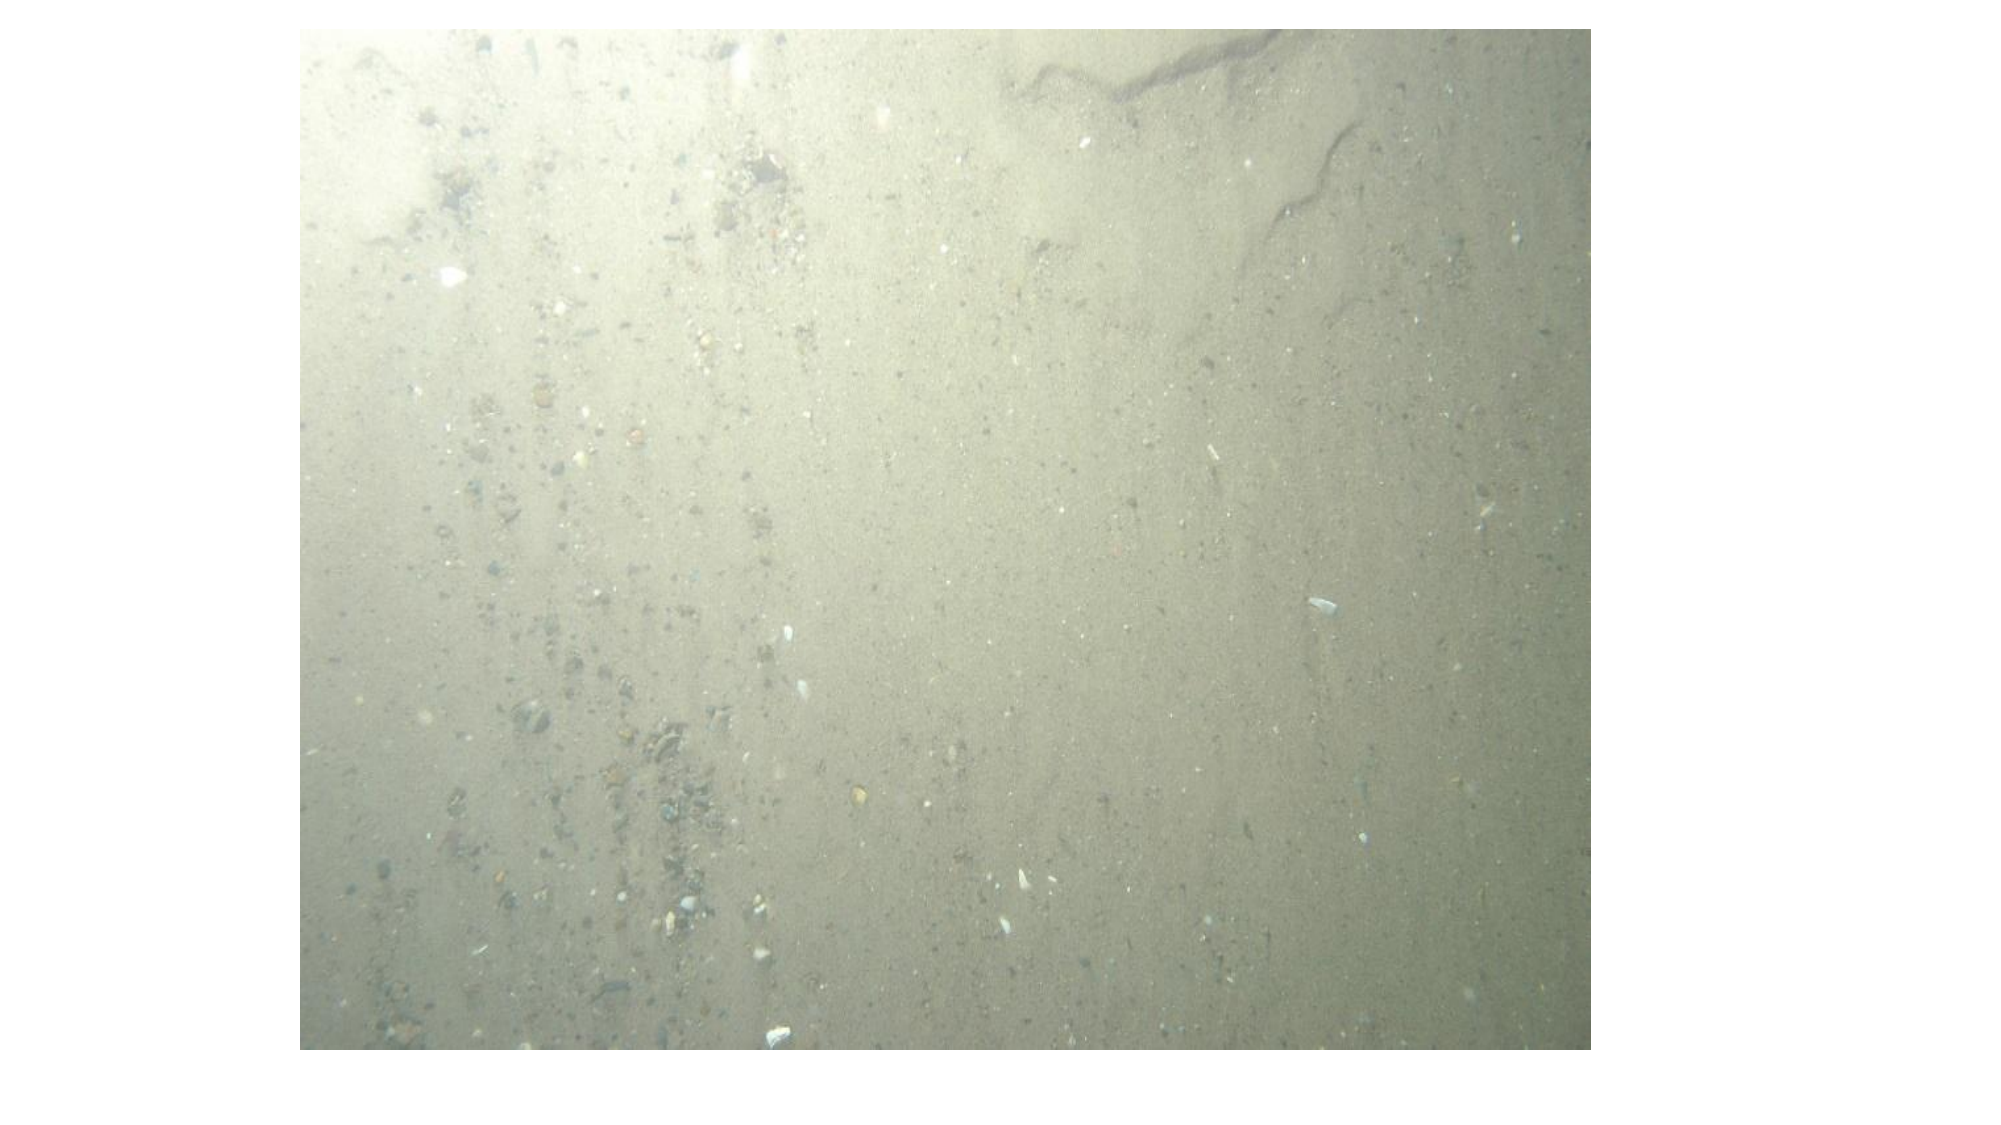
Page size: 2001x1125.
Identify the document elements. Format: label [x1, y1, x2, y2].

picture [300, 29, 1591, 1051]
